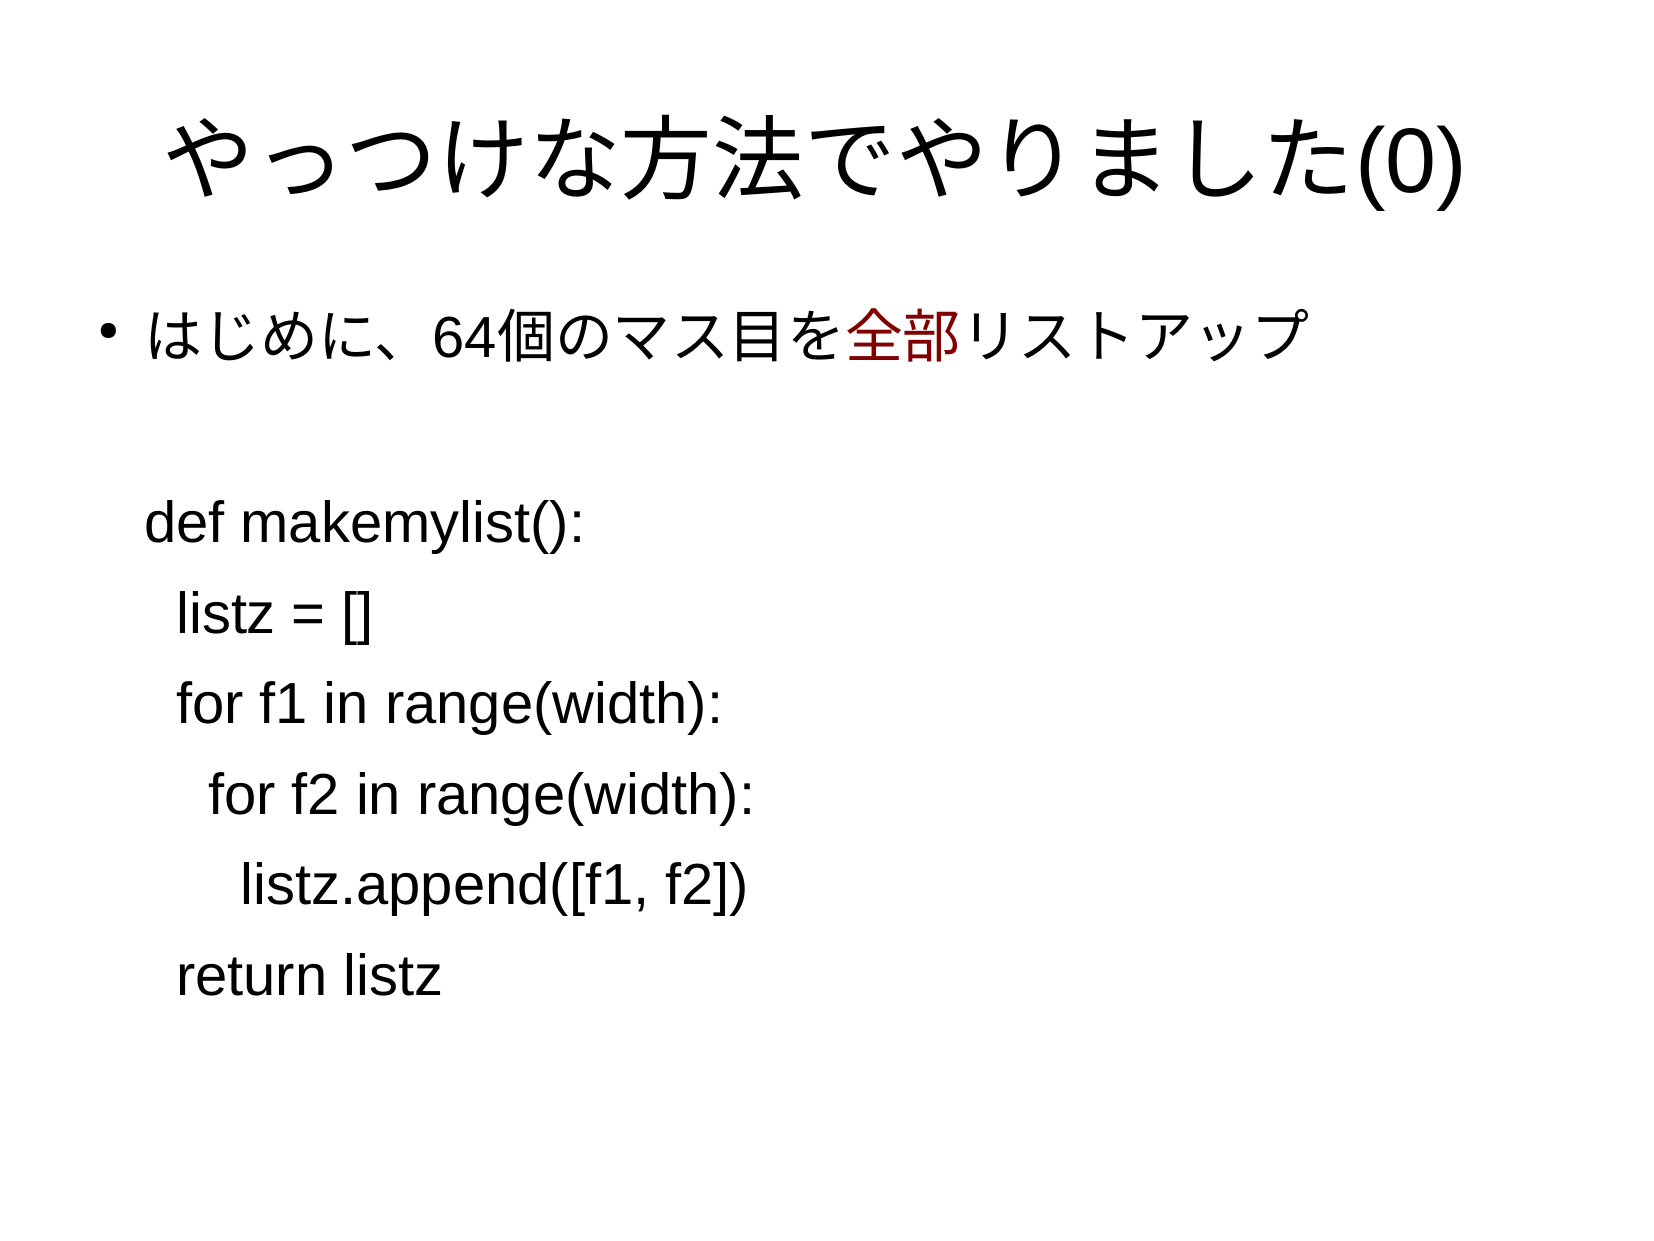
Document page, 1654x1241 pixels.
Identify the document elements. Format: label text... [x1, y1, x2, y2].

list はじめに、64個のマス目を全部リストアップ def makemylist(): listz = [] for f1 in range(width): for f2 in range(width): listz.append([f1, f2]) return listz [82, 290, 1571, 1010]
title やっつけな方法でやりました(0) [82, 49, 1571, 257]
